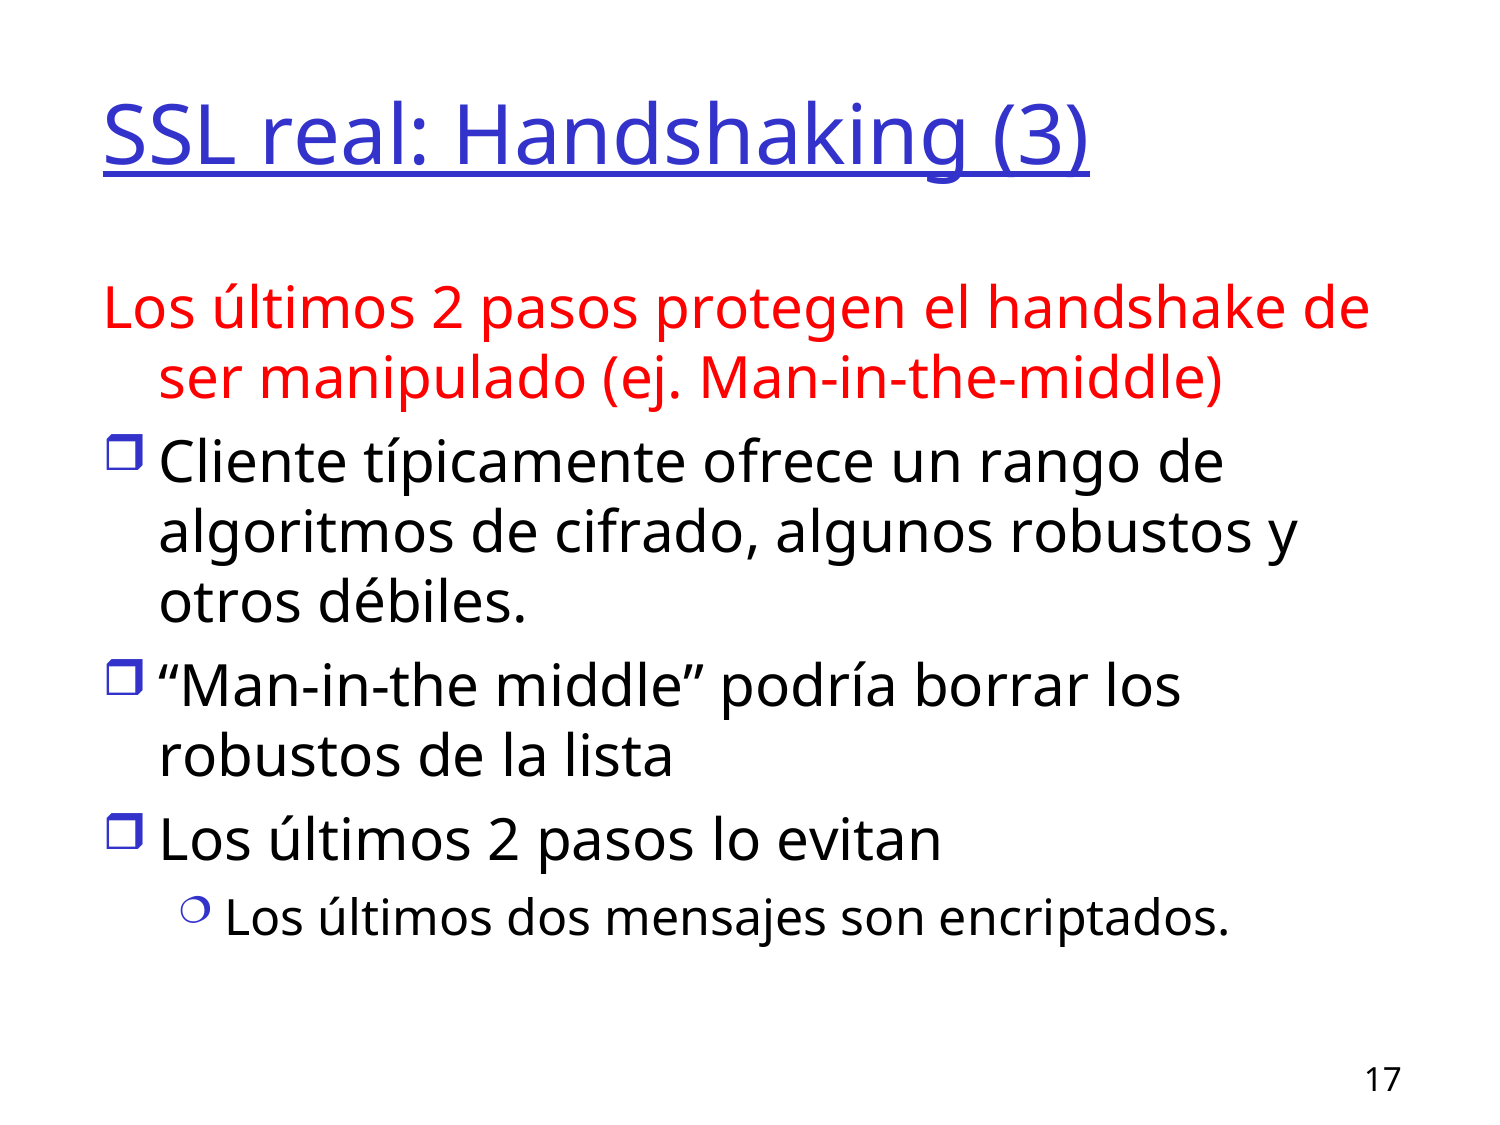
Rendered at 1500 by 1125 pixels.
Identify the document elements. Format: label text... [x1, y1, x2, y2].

list Los últimos 2 pasos protegen el handshake de ser manipulado (ej. Man-in-the-middle) Cliente típicamente ofrece un rango de algoritmos de cifrado, algunos robustos y otros débiles. “Man-in-the middle” podría borrar los robustos de la lista Los últimos 2 pasos lo evitan Los últimos dos mensajes son encriptados. [87, 262, 1450, 1026]
title SSL real: Handshaking (3) [87, 37, 1363, 225]
